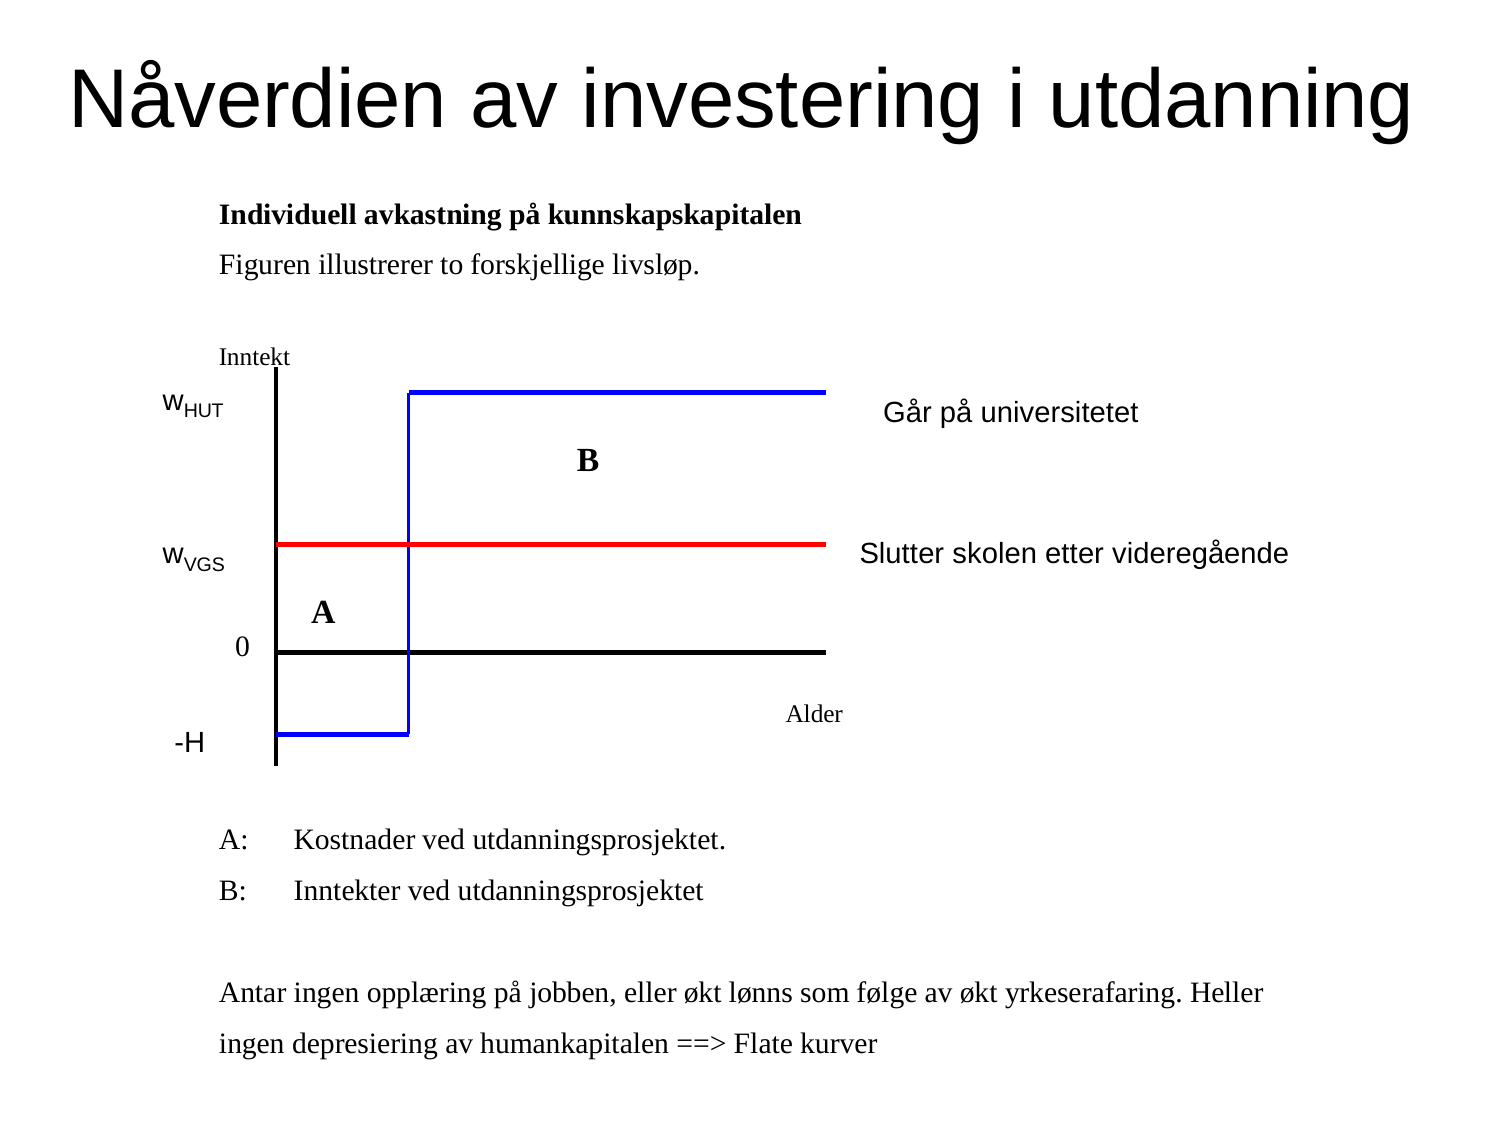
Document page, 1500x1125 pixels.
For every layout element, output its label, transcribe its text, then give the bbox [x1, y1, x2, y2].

text_box Går på universitetet [868, 385, 1389, 436]
text_box -H [159, 716, 231, 767]
chart [219, 196, 1272, 1077]
text_box wHUT [147, 373, 266, 424]
title Nåverdien av investering i utdanning [53, 0, 1449, 188]
text_box wVGS [147, 527, 242, 578]
text_box Slutter skolen etter videregående [844, 527, 1365, 578]
